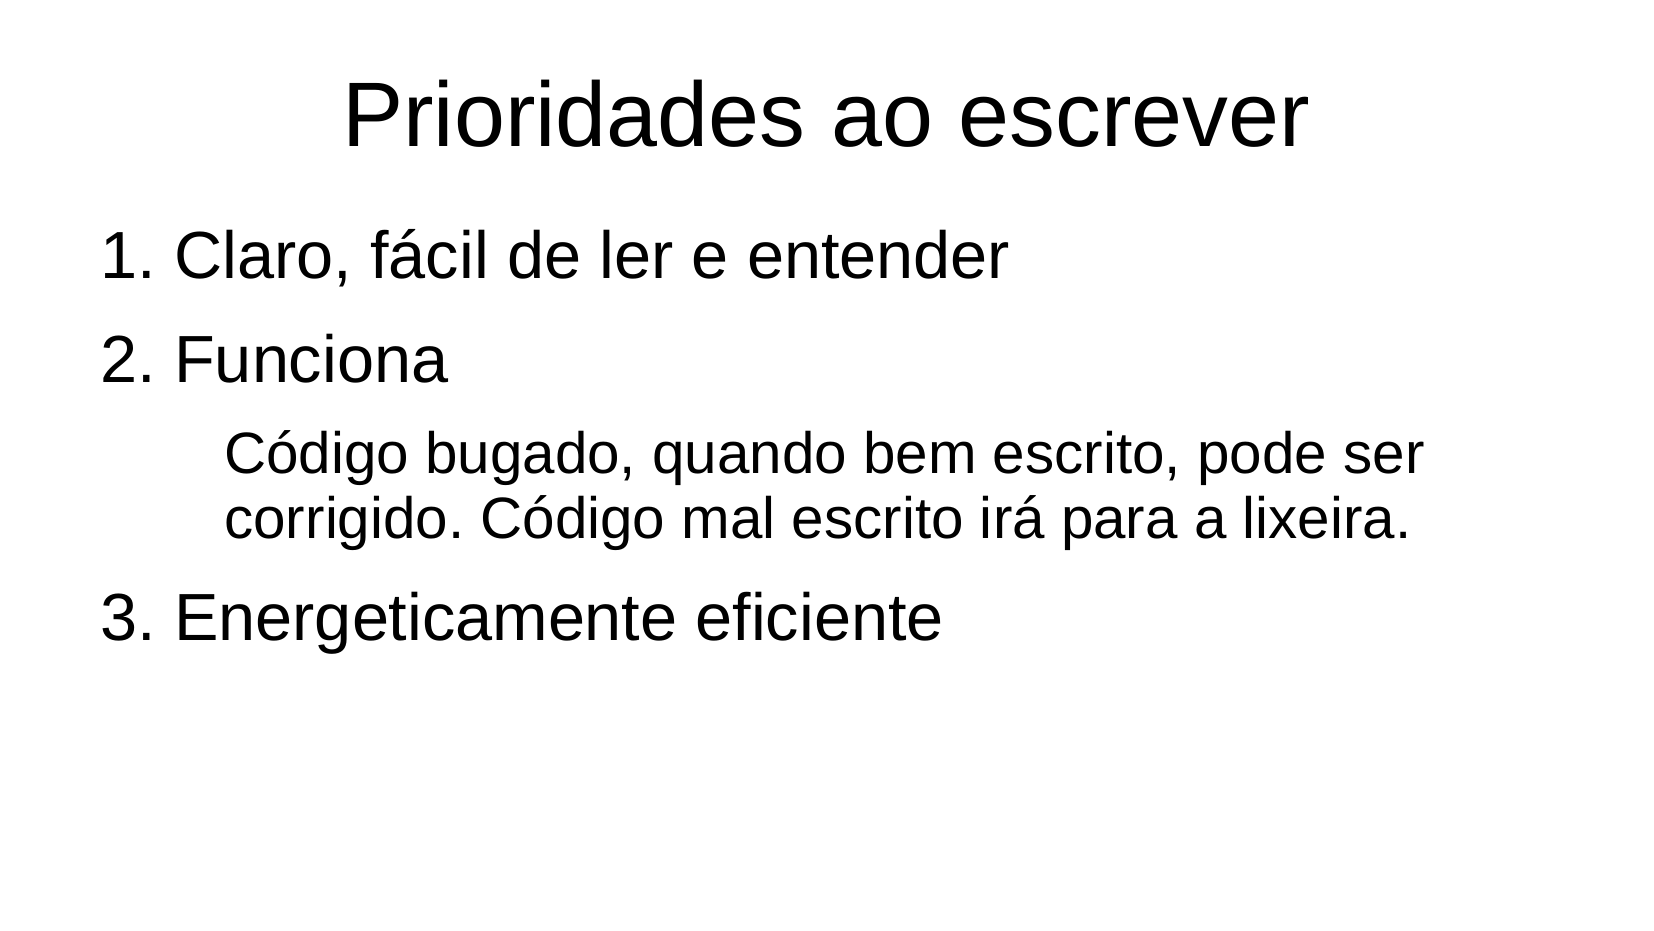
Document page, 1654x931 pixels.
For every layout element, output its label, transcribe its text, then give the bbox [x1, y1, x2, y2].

list Claro, fácil de ler e entender Funciona Código bugado, quando bem escrito, pode ser corrigido. Código mal escrito irá para a lixeira. Energeticamente eficiente [82, 217, 1571, 758]
title Prioridades ao escrever [82, 37, 1571, 193]
